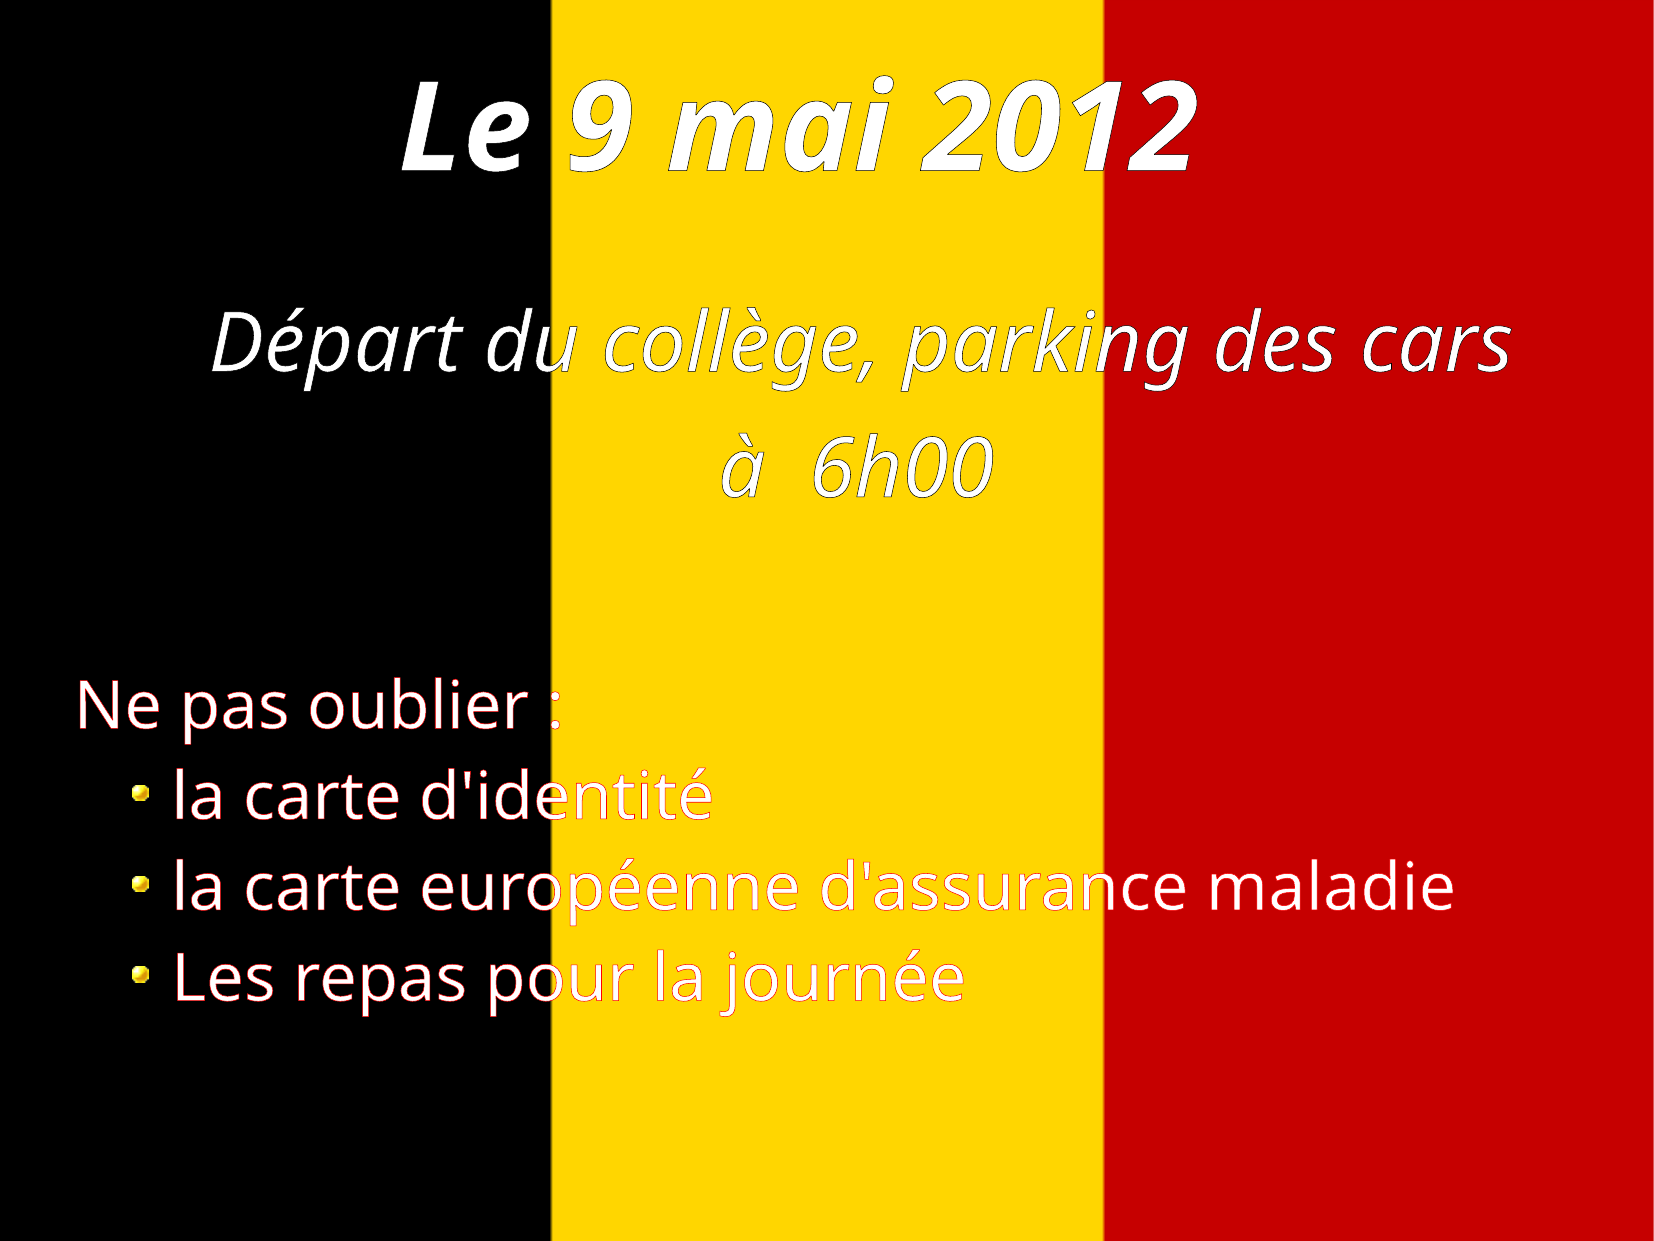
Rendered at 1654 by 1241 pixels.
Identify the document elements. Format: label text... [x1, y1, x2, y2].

text_box Le 9 mai 2012 [88, 29, 1477, 219]
picture [0, 0, 1654, 1241]
text_box Départ du collège, parking des cars à 6h00 [59, 230, 1654, 536]
text_box Ne pas oublier : la carte d'identité la carte européenne d'assurance maladie Les repas pour la journée [59, 649, 1625, 1037]
